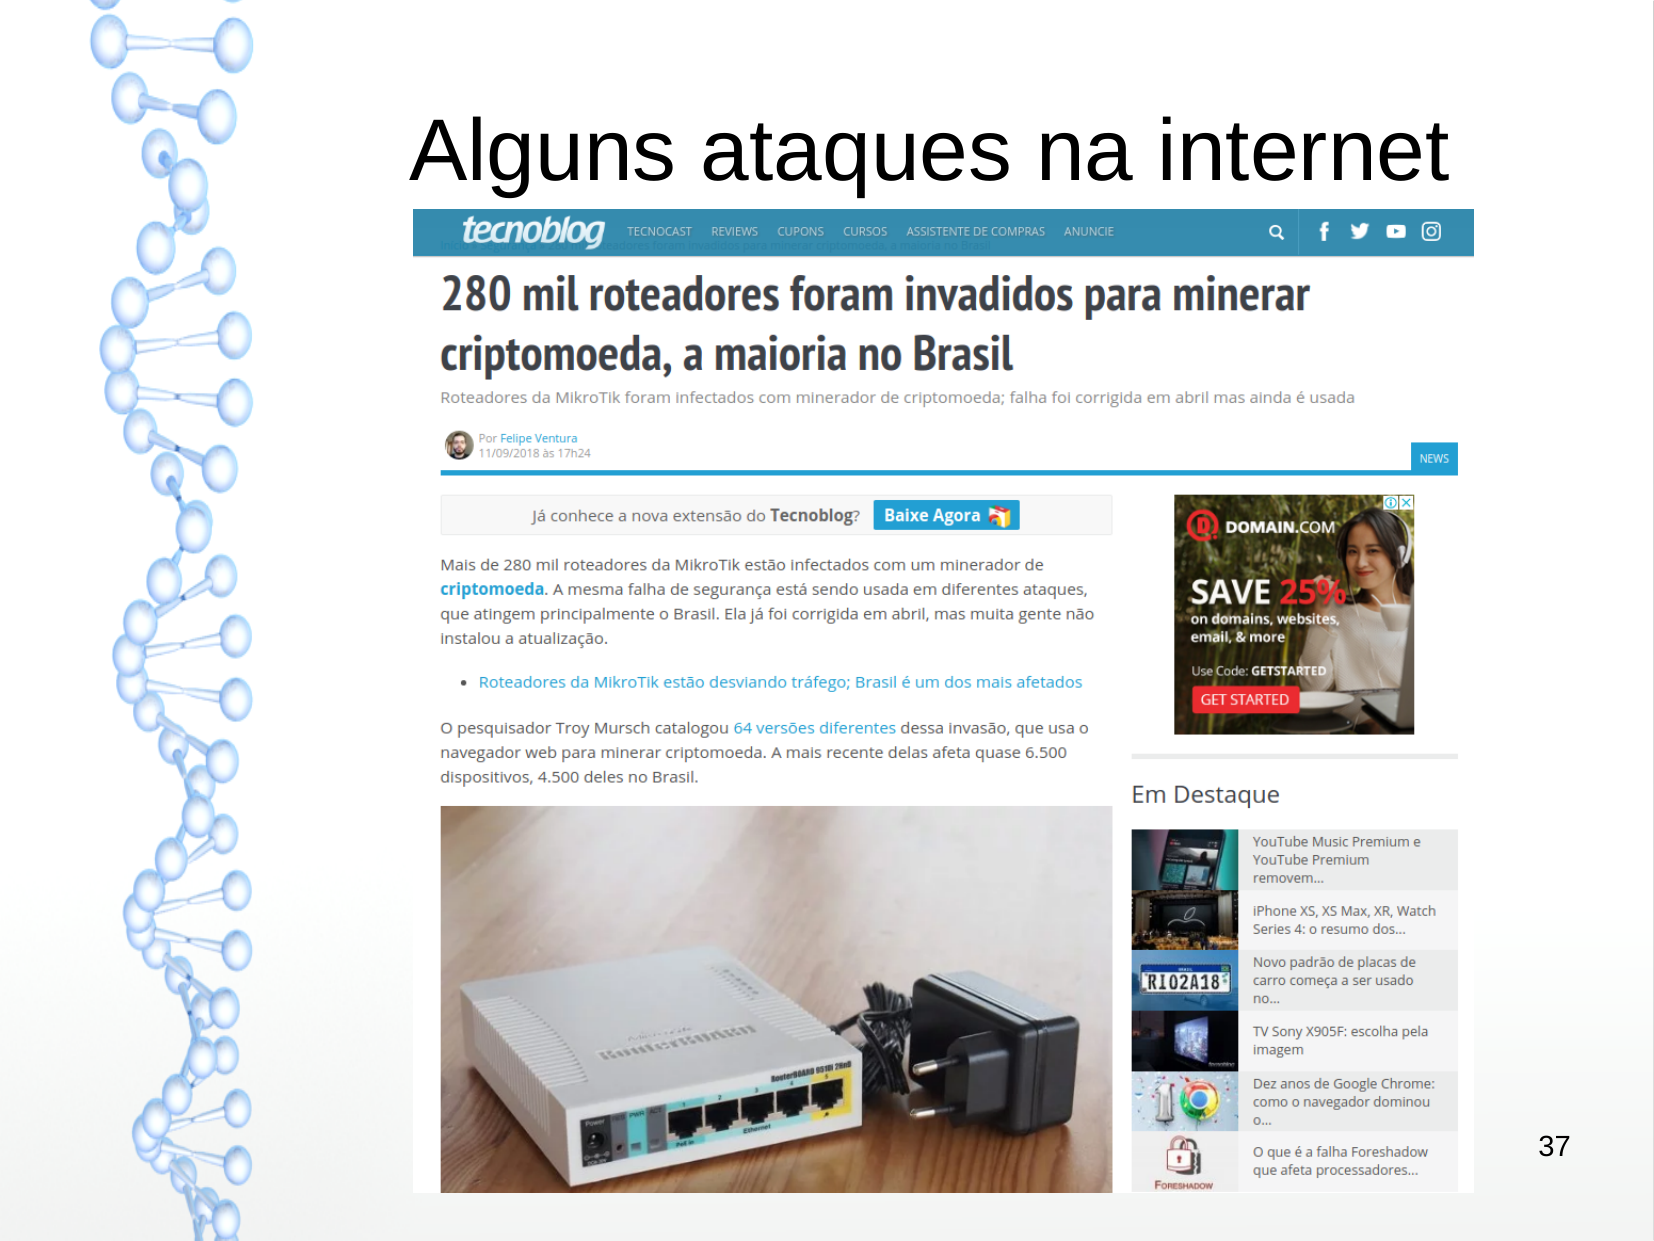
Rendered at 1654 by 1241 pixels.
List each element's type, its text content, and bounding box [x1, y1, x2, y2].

title Alguns ataques na internet [265, 47, 1595, 252]
picture [0, 0, 1654, 1241]
list [271, 200, 1560, 1193]
